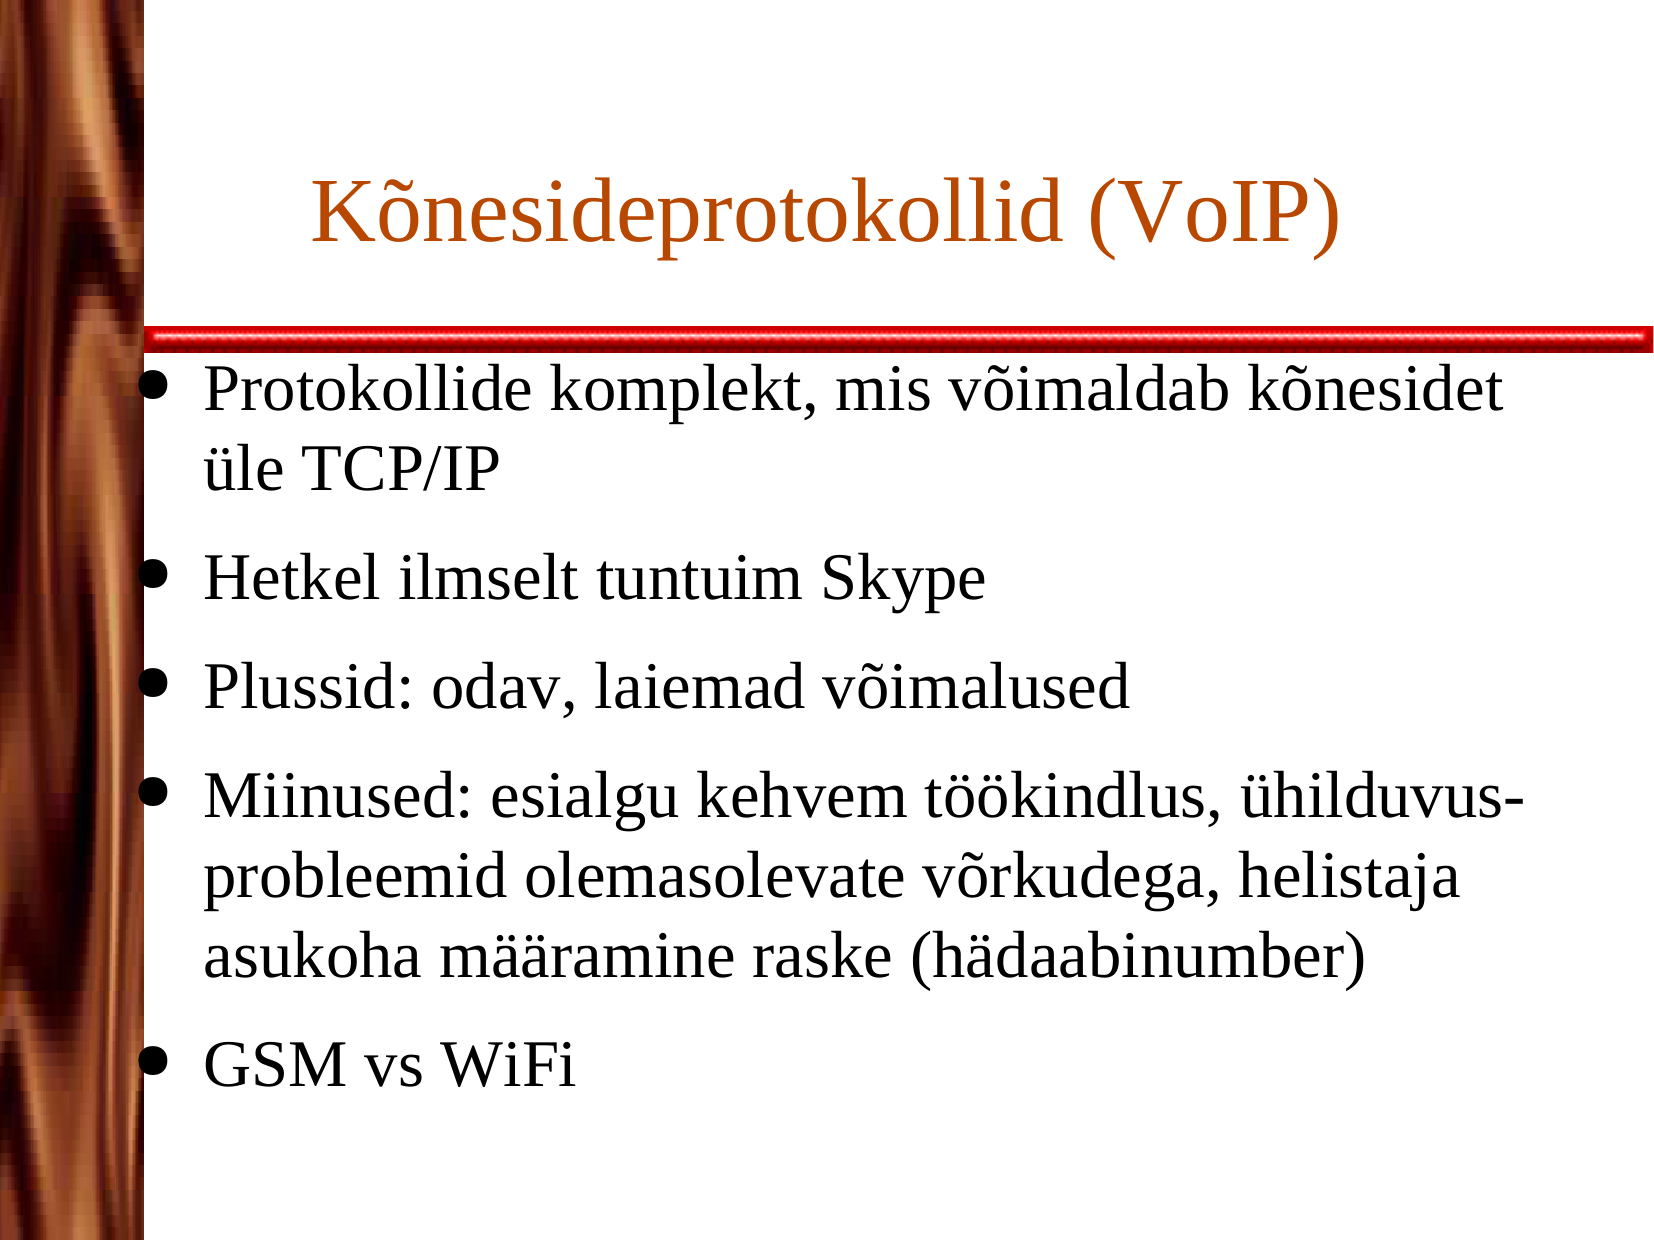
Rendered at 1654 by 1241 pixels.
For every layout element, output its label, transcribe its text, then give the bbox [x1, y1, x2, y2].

title Kõnesideprotokollid (VoIP) [121, 100, 1533, 312]
picture [0, 0, 1654, 1240]
list Protokollide komplekt, mis võimaldab kõnesidet üle TCP/IP Hetkel ilmselt tuntuim Skype Plussid: odav, laiemad võimalused Miinused: esialgu kehvem töökindlus, ühilduvus-probleemid olemasolevate võrkudega, helistaja asukoha määramine raske (hädaabinumber) GSM vs WiFi [121, 344, 1533, 1126]
